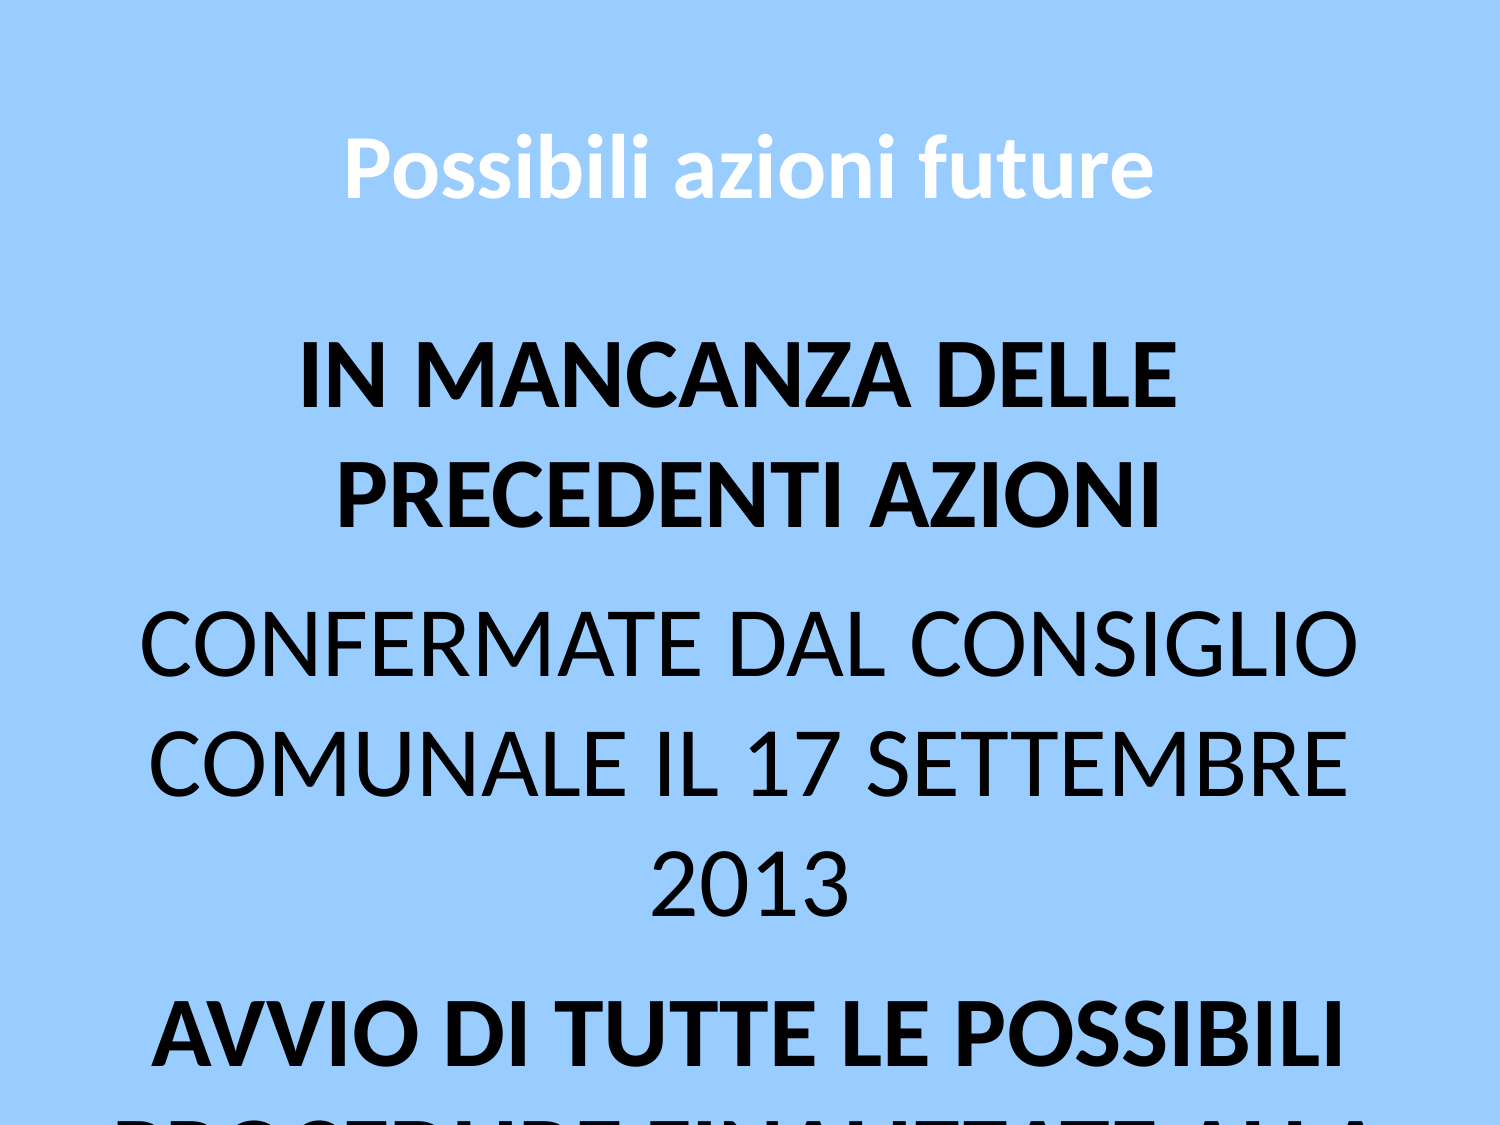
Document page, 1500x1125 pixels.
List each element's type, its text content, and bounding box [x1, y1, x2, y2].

title Possibili azioni future [75, 91, 1425, 292]
list IN MANCANZA DELLE PRECEDENTI AZIONI CONFERMATE DAL CONSIGLIO COMUNALE IL 17 SETTEMBRE 2013 AVVIO DI TUTTE LE POSSIBILI PROCEDURE FINALIZZATE ALLA SOLUZIONE DEI PROBLEMI INDICATI [75, 292, 1425, 1125]
